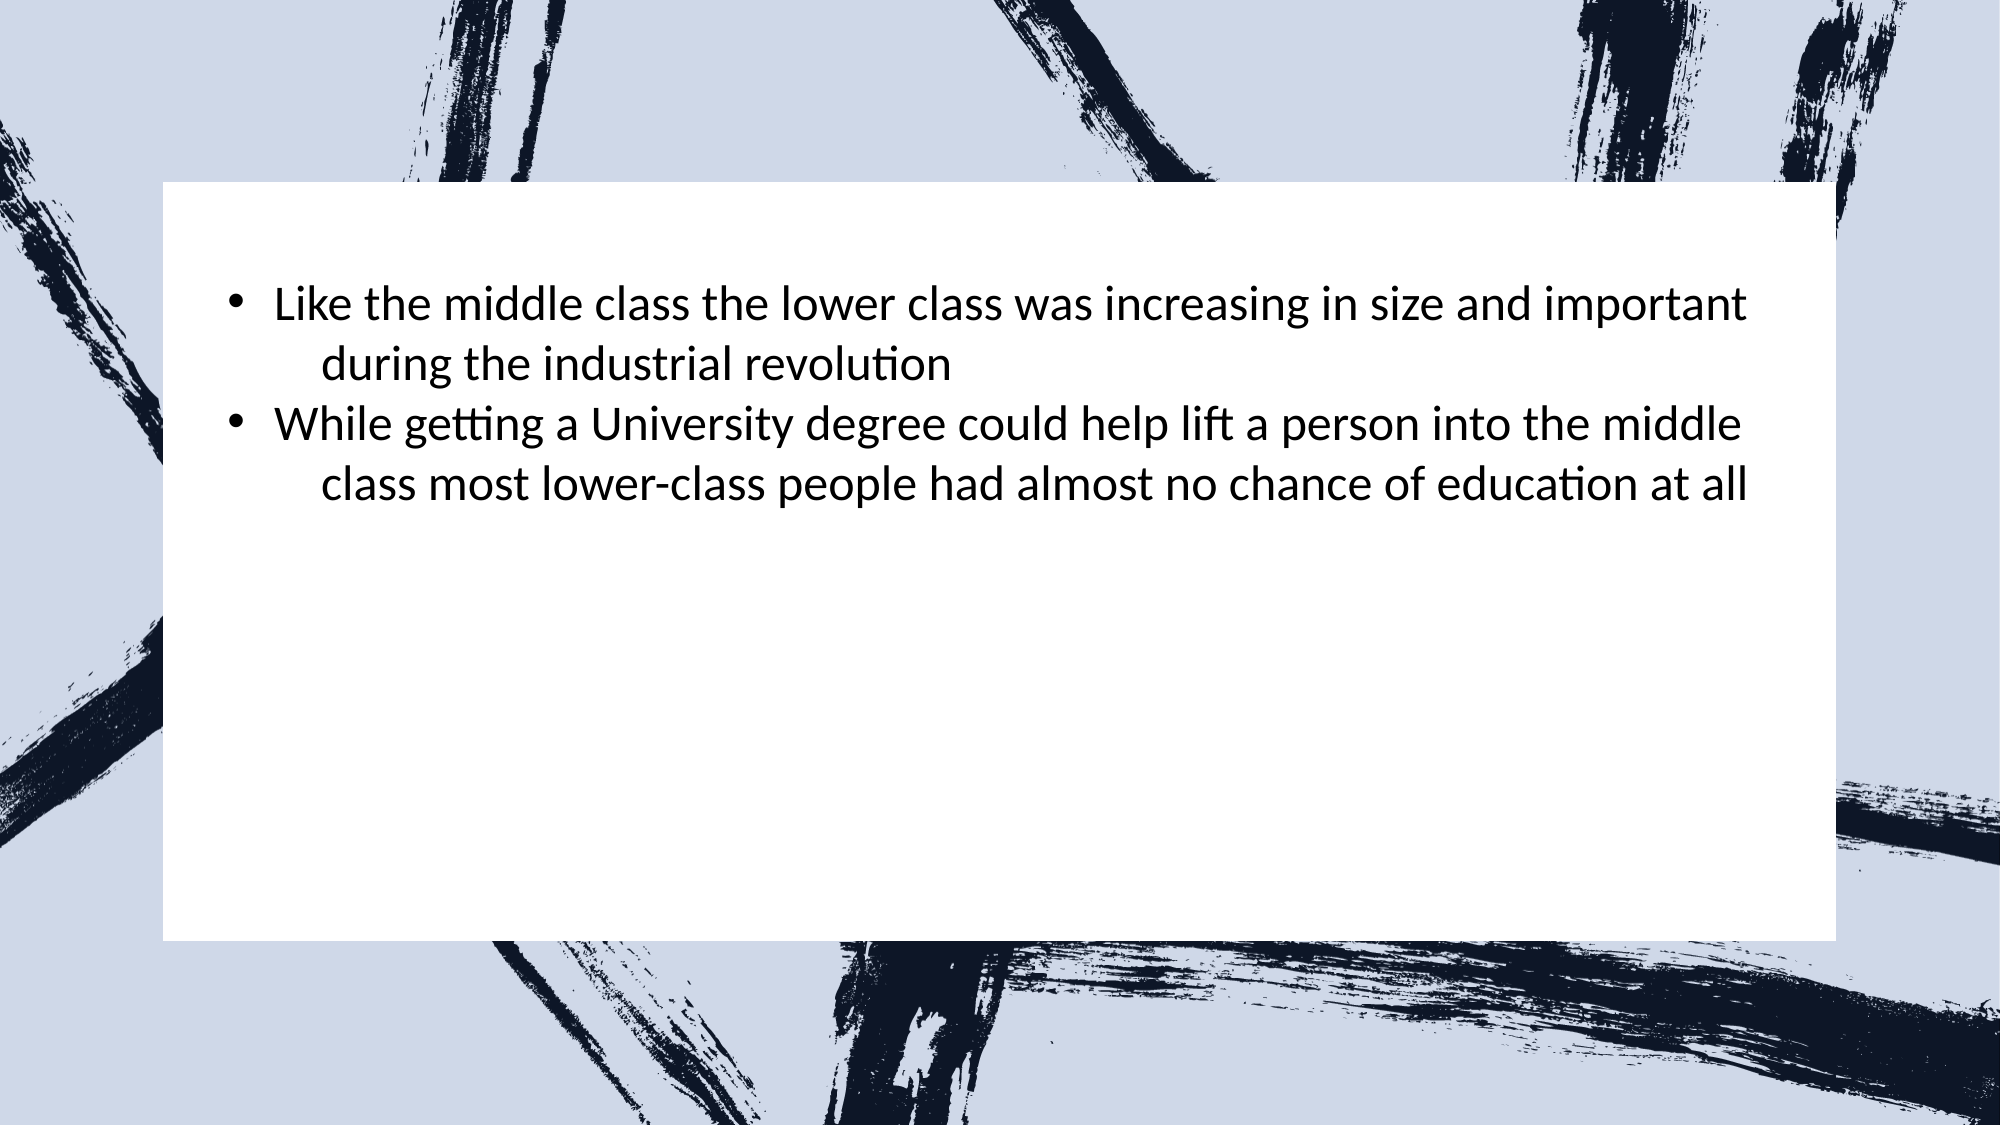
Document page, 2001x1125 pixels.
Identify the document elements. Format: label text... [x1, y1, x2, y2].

text_box [0, 0, 2000, 1125]
text_box Like the middle class the lower class was increasing in size and important during the industrial revolution While getting a University degree could help lift a person into the middle class most lower-class people had almost no chance of education at all [212, 263, 1787, 521]
